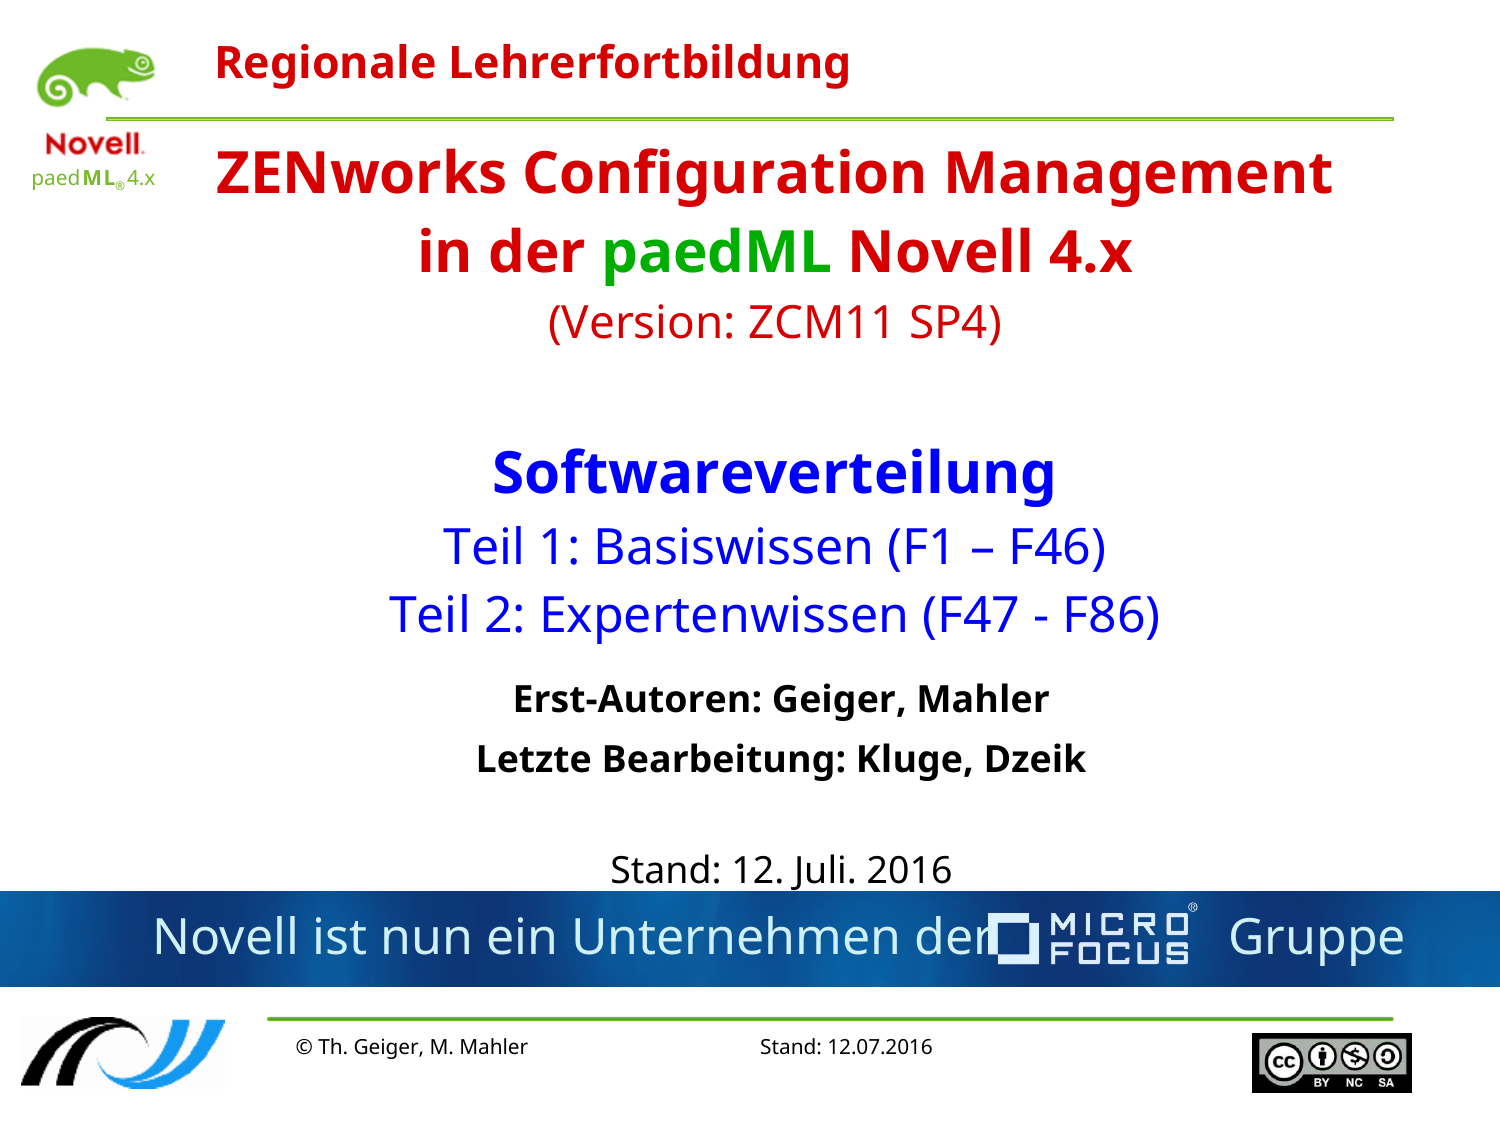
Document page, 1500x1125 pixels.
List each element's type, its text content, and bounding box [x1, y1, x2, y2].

picture [24, 32, 167, 175]
subtitle Erst-Autoren: Geiger, Mahler Letzte Bearbeitung: Kluge, Dzeik Stand: 12. Juli. 2016 [261, 664, 1300, 891]
text_box Novell ist nun ein Unternehmen der Gruppe [137, 897, 1398, 973]
picture [1252, 1033, 1412, 1093]
picture [0, 891, 1500, 987]
title ZENworks Configuration Management in der paedML Novell 4.x (Version: ZCM11 SP4) Softwareverteilung Teil 1: Basiswissen (F1 – F46) Teil 2: Expertenwissen (F47 - F86) [141, 155, 1409, 684]
picture [21, 1017, 225, 1089]
title Regionale Lehrerfortbildung [214, 16, 1393, 108]
